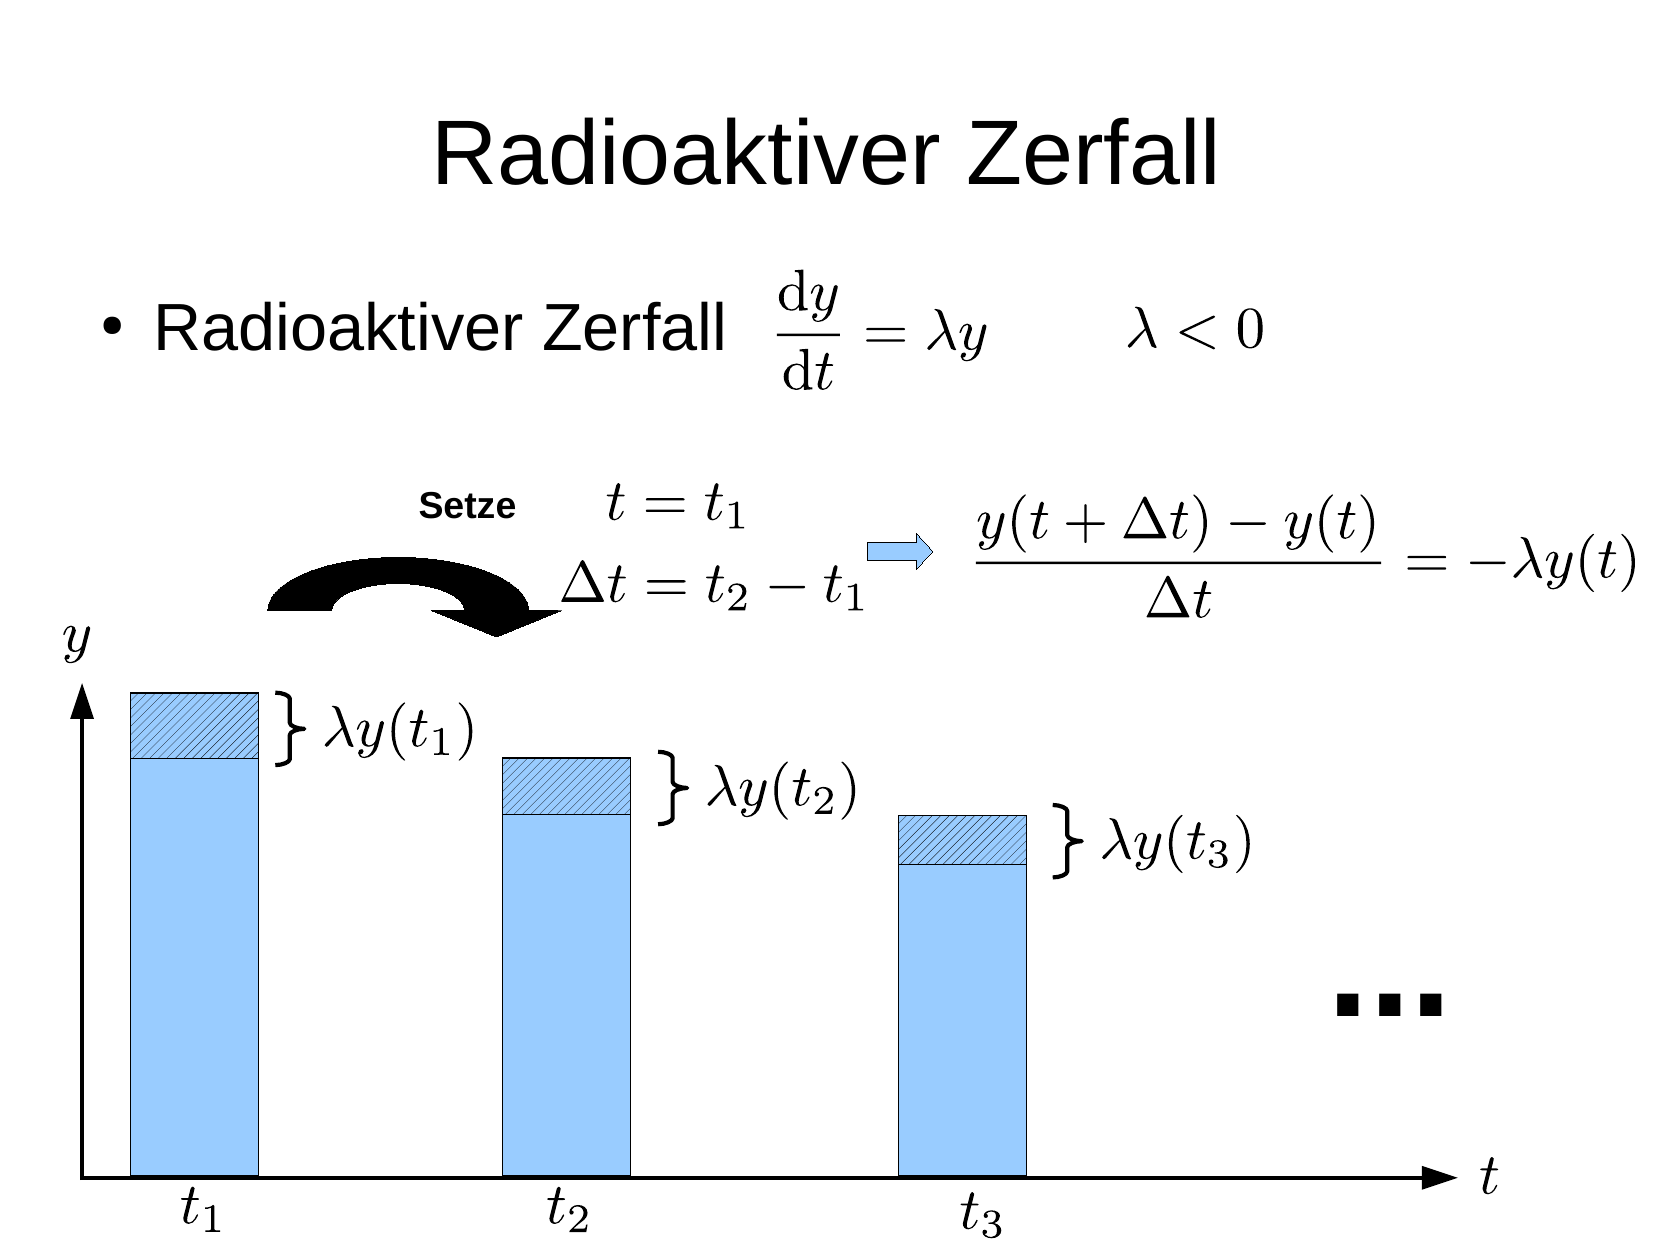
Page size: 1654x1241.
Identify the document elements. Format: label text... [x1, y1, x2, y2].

list Radioaktiver Zerfall [82, 290, 1571, 1094]
text_box [959, 1192, 1004, 1239]
text_box [545, 1186, 591, 1233]
text_box [898, 815, 1027, 1176]
text_box [776, 269, 989, 390]
text_box [179, 1186, 224, 1232]
title Radioaktiver Zerfall [82, 56, 1571, 250]
text_box [1124, 306, 1265, 350]
text_box [605, 483, 748, 529]
text_box ... [1312, 873, 1468, 1056]
text_box [61, 625, 93, 664]
text_box Setze [403, 477, 532, 534]
text_box [1478, 1157, 1500, 1195]
text_box [502, 757, 631, 1176]
text_box [130, 692, 259, 1176]
text_box [267, 557, 867, 637]
text_box [1099, 814, 1256, 874]
text_box [704, 761, 861, 820]
text_box [867, 533, 933, 570]
text_box [975, 494, 1641, 618]
text_box [321, 702, 478, 761]
